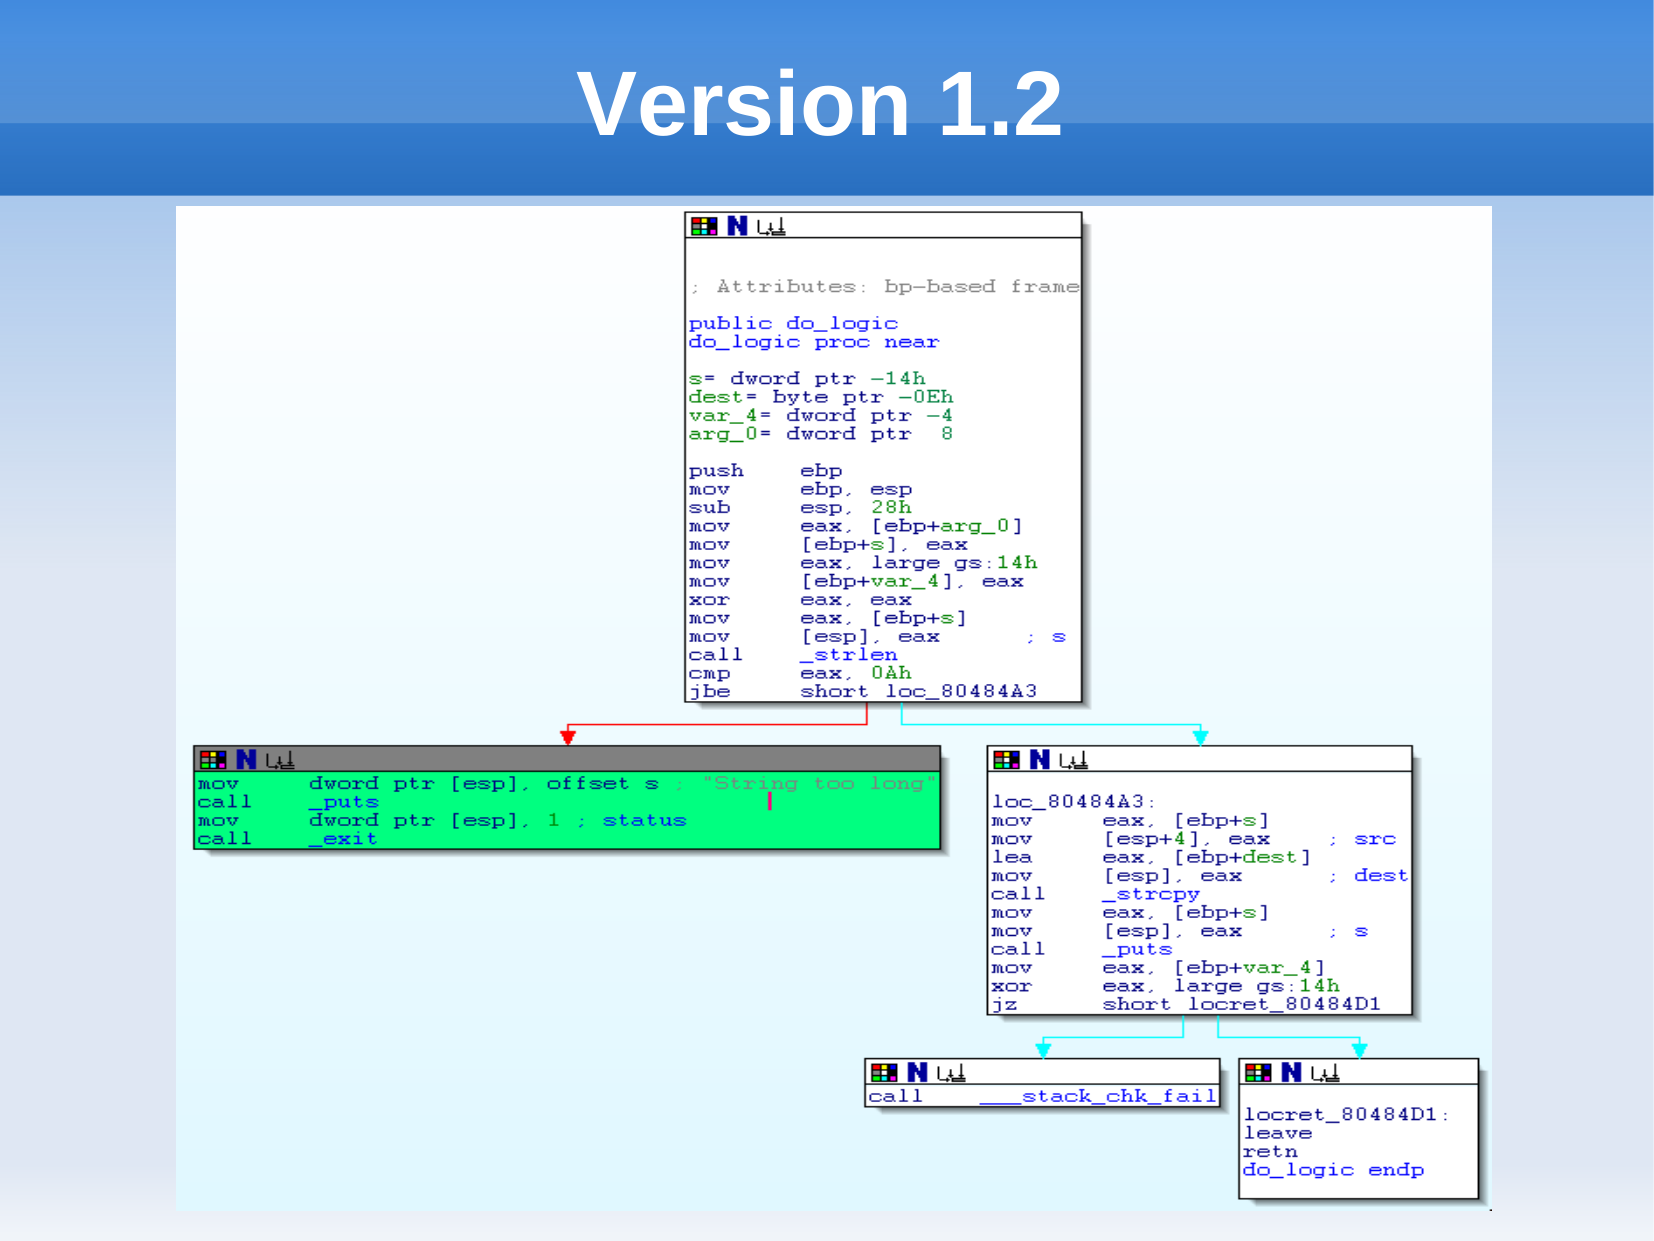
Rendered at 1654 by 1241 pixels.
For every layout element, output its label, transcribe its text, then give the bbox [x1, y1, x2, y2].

picture [0, 0, 1654, 1241]
title Version 1.2 [76, 7, 1565, 200]
